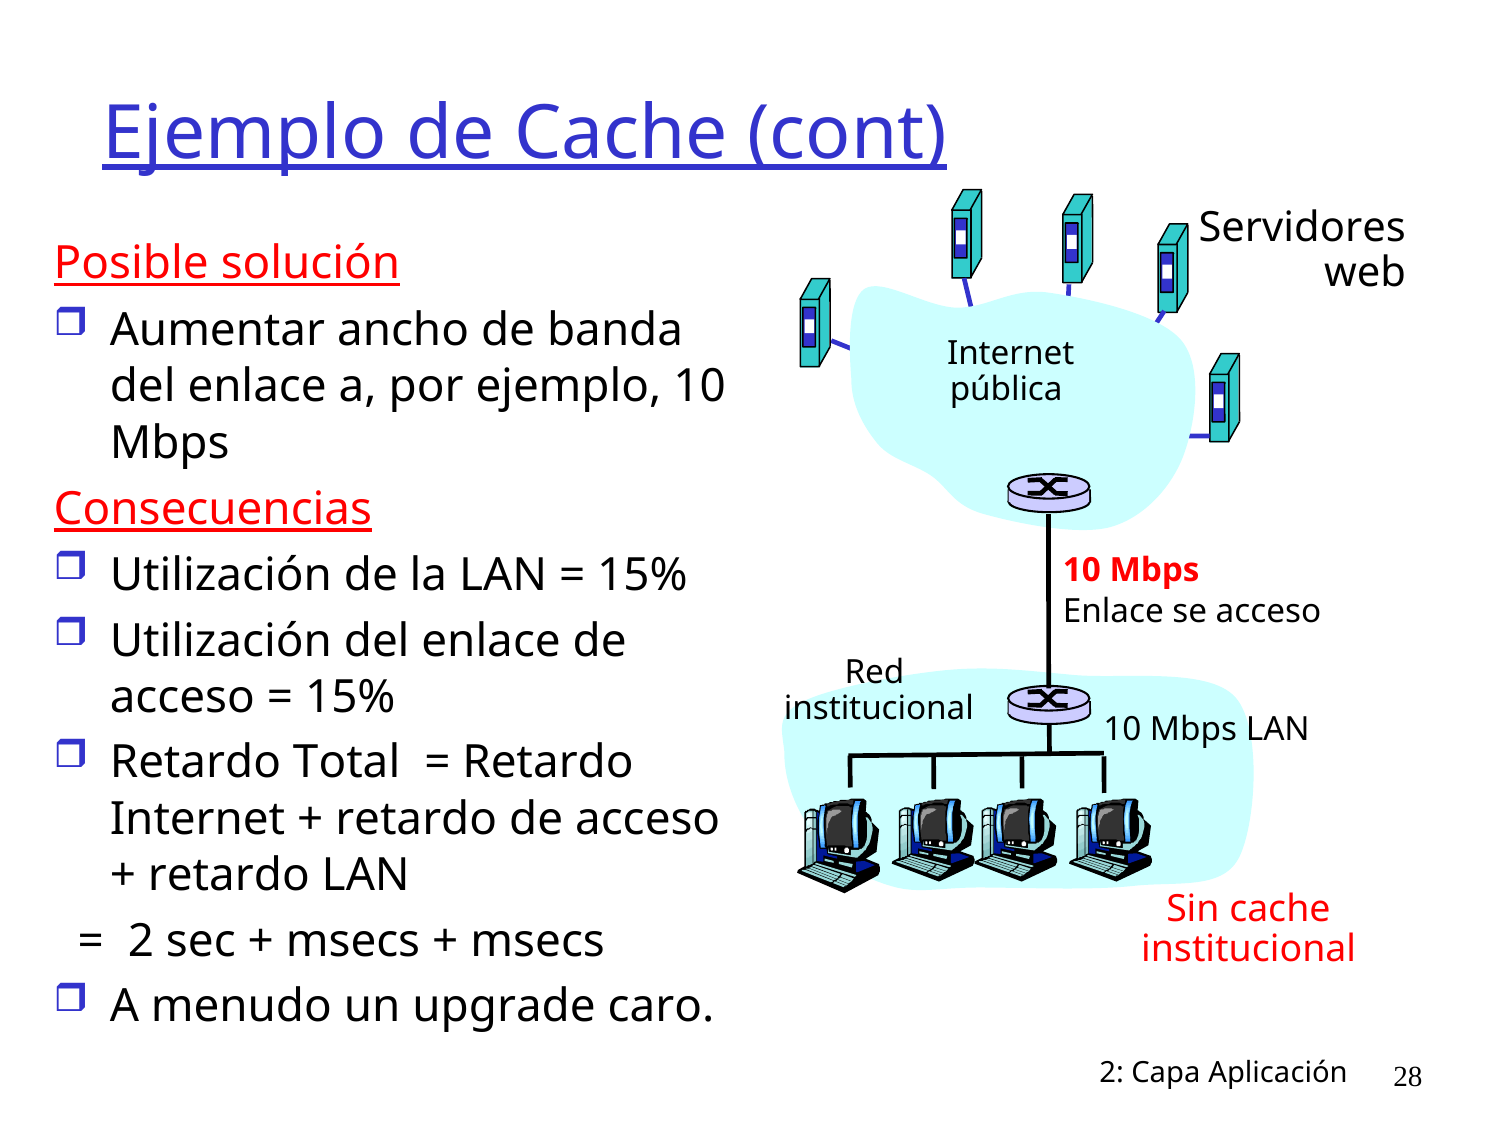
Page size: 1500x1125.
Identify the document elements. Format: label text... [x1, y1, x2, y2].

list Posible solución Aumentar ancho de banda del enlace a, por ejemplo, 10 Mbps Consecuencias Utilización de la LAN = 15% Utilización del enlace de acceso = 15% Retardo Total = Retardo Internet + retardo de acceso + retardo LAN = 2 sec + msecs + msecs A menudo un upgrade caro. [39, 226, 769, 1059]
text_box 10 Mbps Enlace se acceso [1047, 545, 1337, 637]
text_box [782, 668, 1254, 894]
text_box Sin cache institucional [1126, 881, 1372, 978]
text_box 10 Mbps LAN [1088, 704, 1326, 756]
text_box Internet pública [923, 327, 1090, 416]
text_box [800, 278, 830, 368]
text_box [1062, 194, 1093, 283]
text_box [849, 286, 1196, 531]
title Ejemplo de Cache (cont) [87, 37, 1363, 225]
text_box [951, 189, 982, 279]
text_box Red institucional [769, 647, 990, 735]
text_box Servidores web [1183, 198, 1421, 304]
text_box [1158, 223, 1183, 313]
text_box [1209, 353, 1240, 443]
